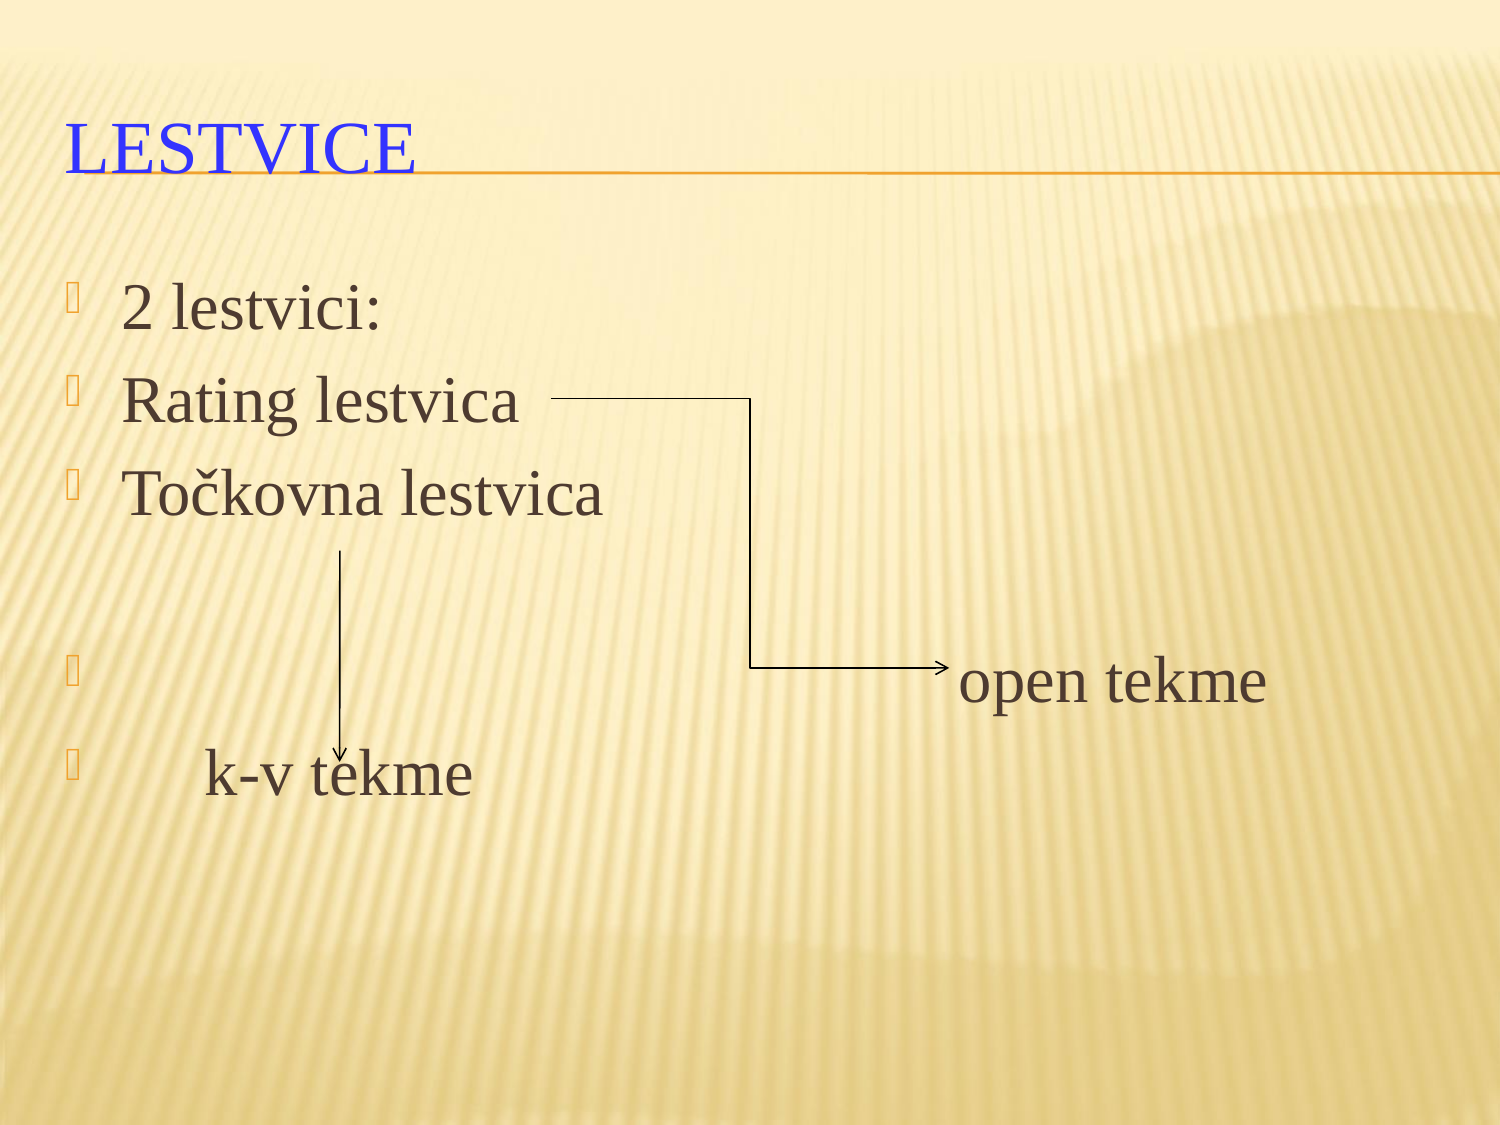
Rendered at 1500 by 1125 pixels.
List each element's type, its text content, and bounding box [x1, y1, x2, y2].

picture [0, 0, 1500, 1125]
list 2 lestvici: Rating lestvica Točkovna lestvica open tekme k-v tekme [50, 254, 1475, 998]
title lestvice [50, 75, 1475, 213]
